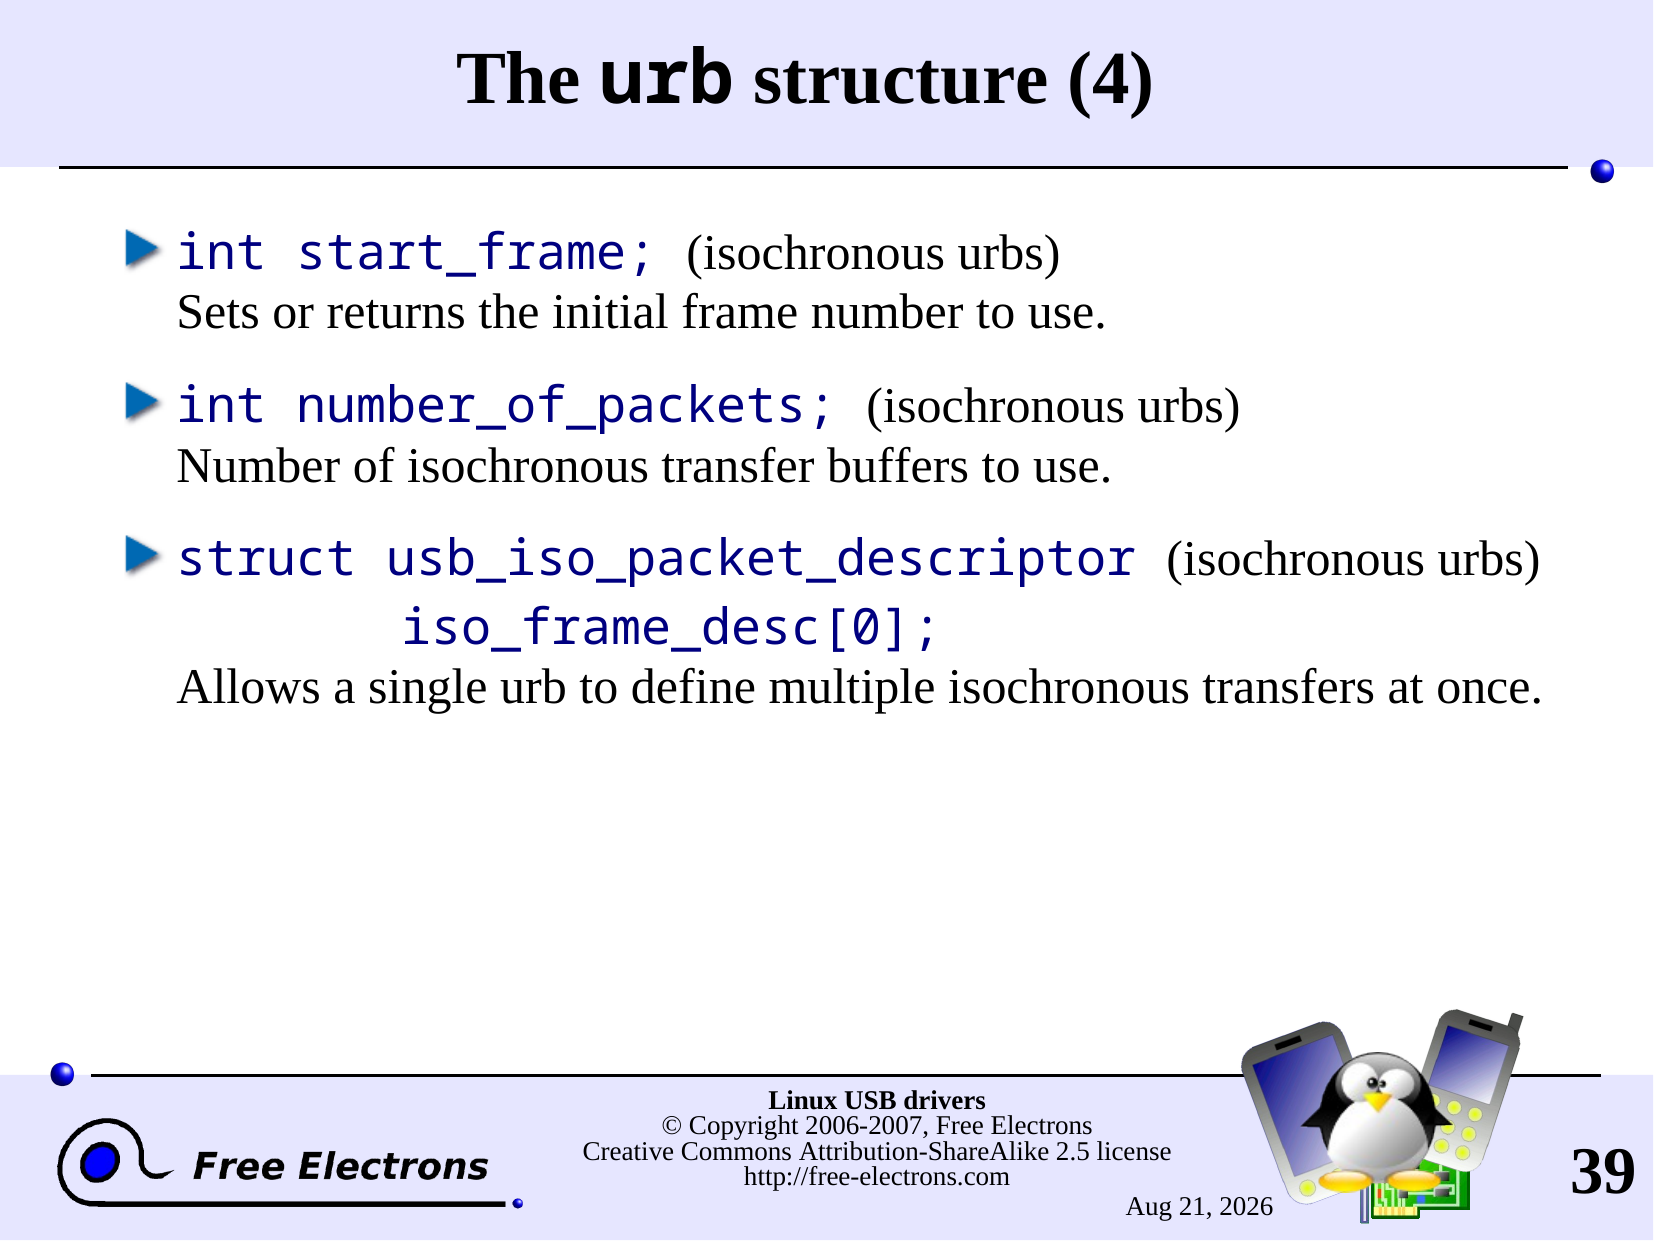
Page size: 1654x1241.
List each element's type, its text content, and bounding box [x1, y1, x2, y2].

picture [50, 1107, 527, 1216]
picture [1231, 1066, 1521, 1241]
title The urb structure (4) [60, 25, 1551, 124]
list int start_frame; (isochronous urbs) Sets or returns the initial frame number to use. int number_of_packets; (isochronous urbs) Number of isochronous transfer buffers to use. struct usb_iso_packet_descriptor (isochronous urbs) iso_frame_desc[0]; Allows a single urb to define multiple isochronous transfers at once. [105, 216, 1551, 1066]
